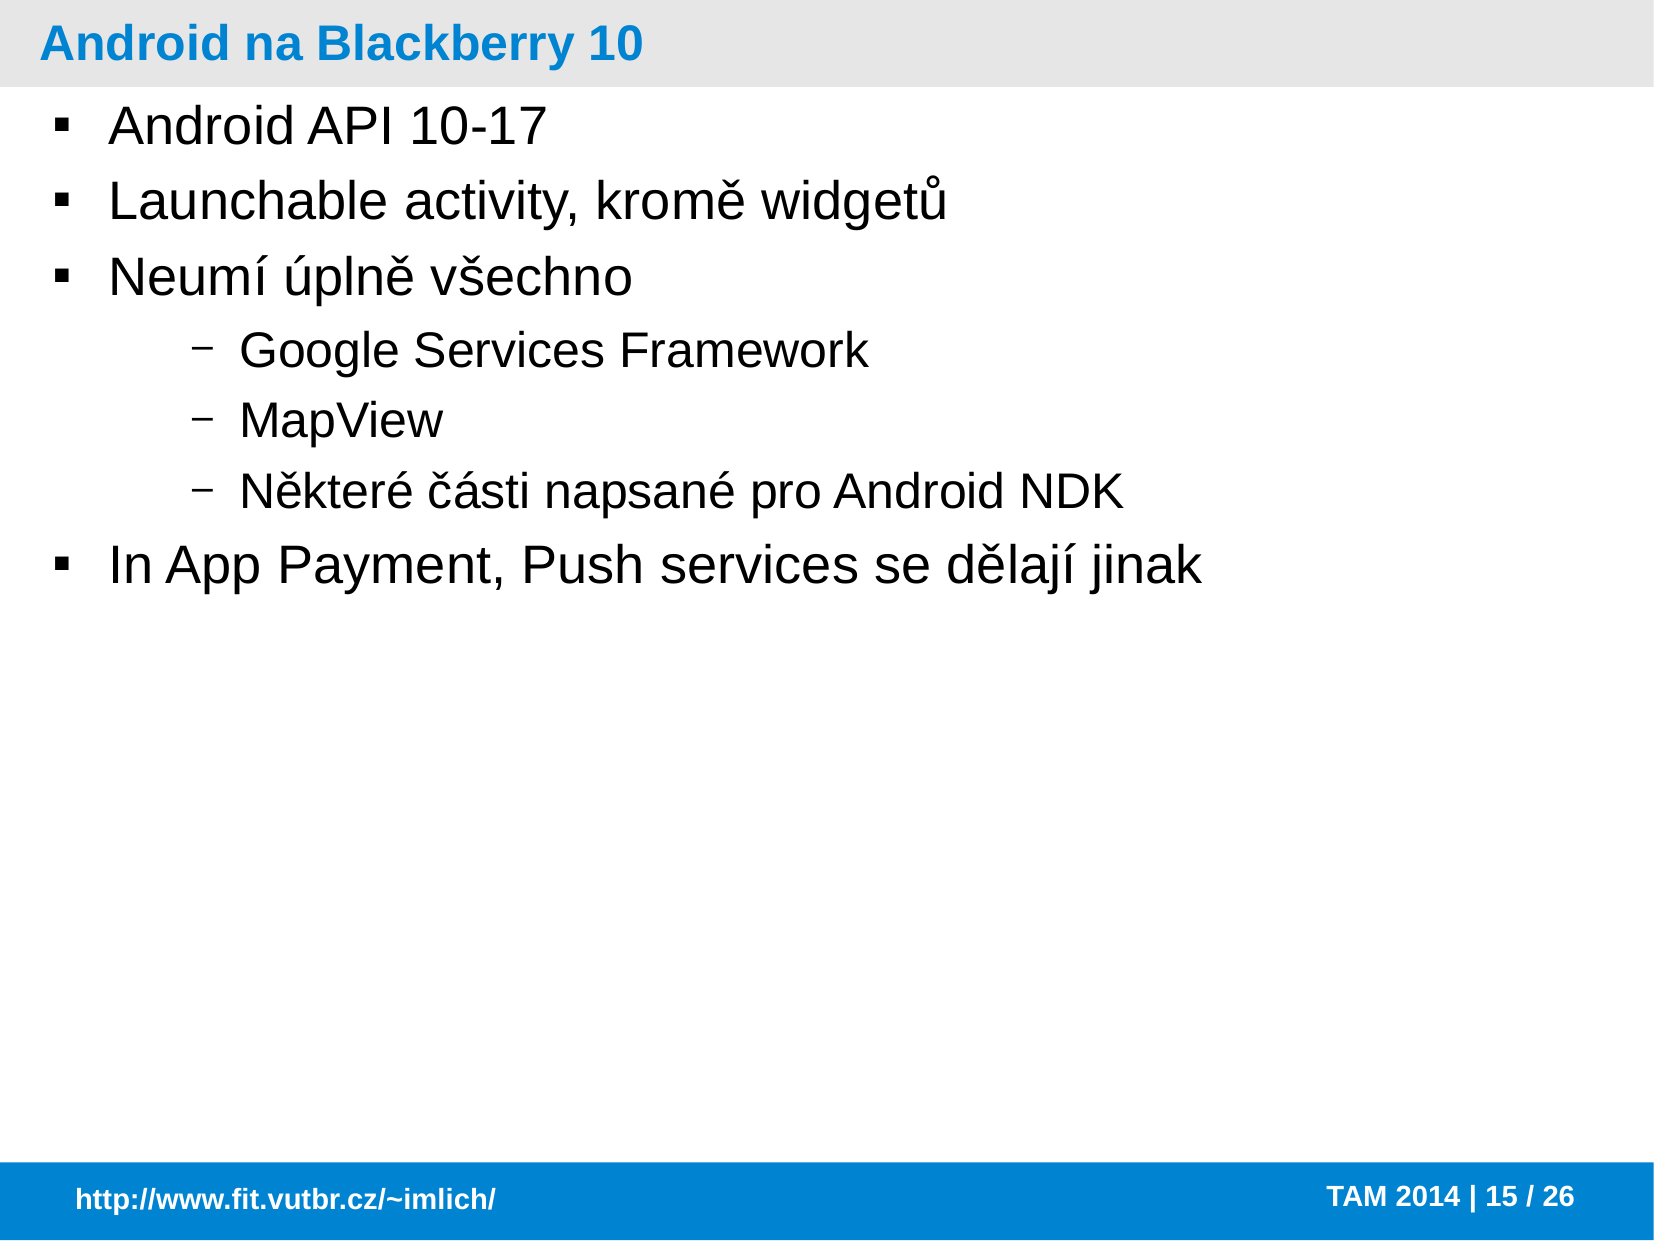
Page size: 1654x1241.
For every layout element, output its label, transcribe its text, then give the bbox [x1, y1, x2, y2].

list Android API 10-17 Launchable activity, kromě widgetů Neumí úplně všechno Google Services Framework MapView Některé části napsané pro Android NDK In App Payment, Push services se dělají jinak [37, 95, 1613, 1163]
title Android na Blackberry 10 [39, 5, 1615, 81]
